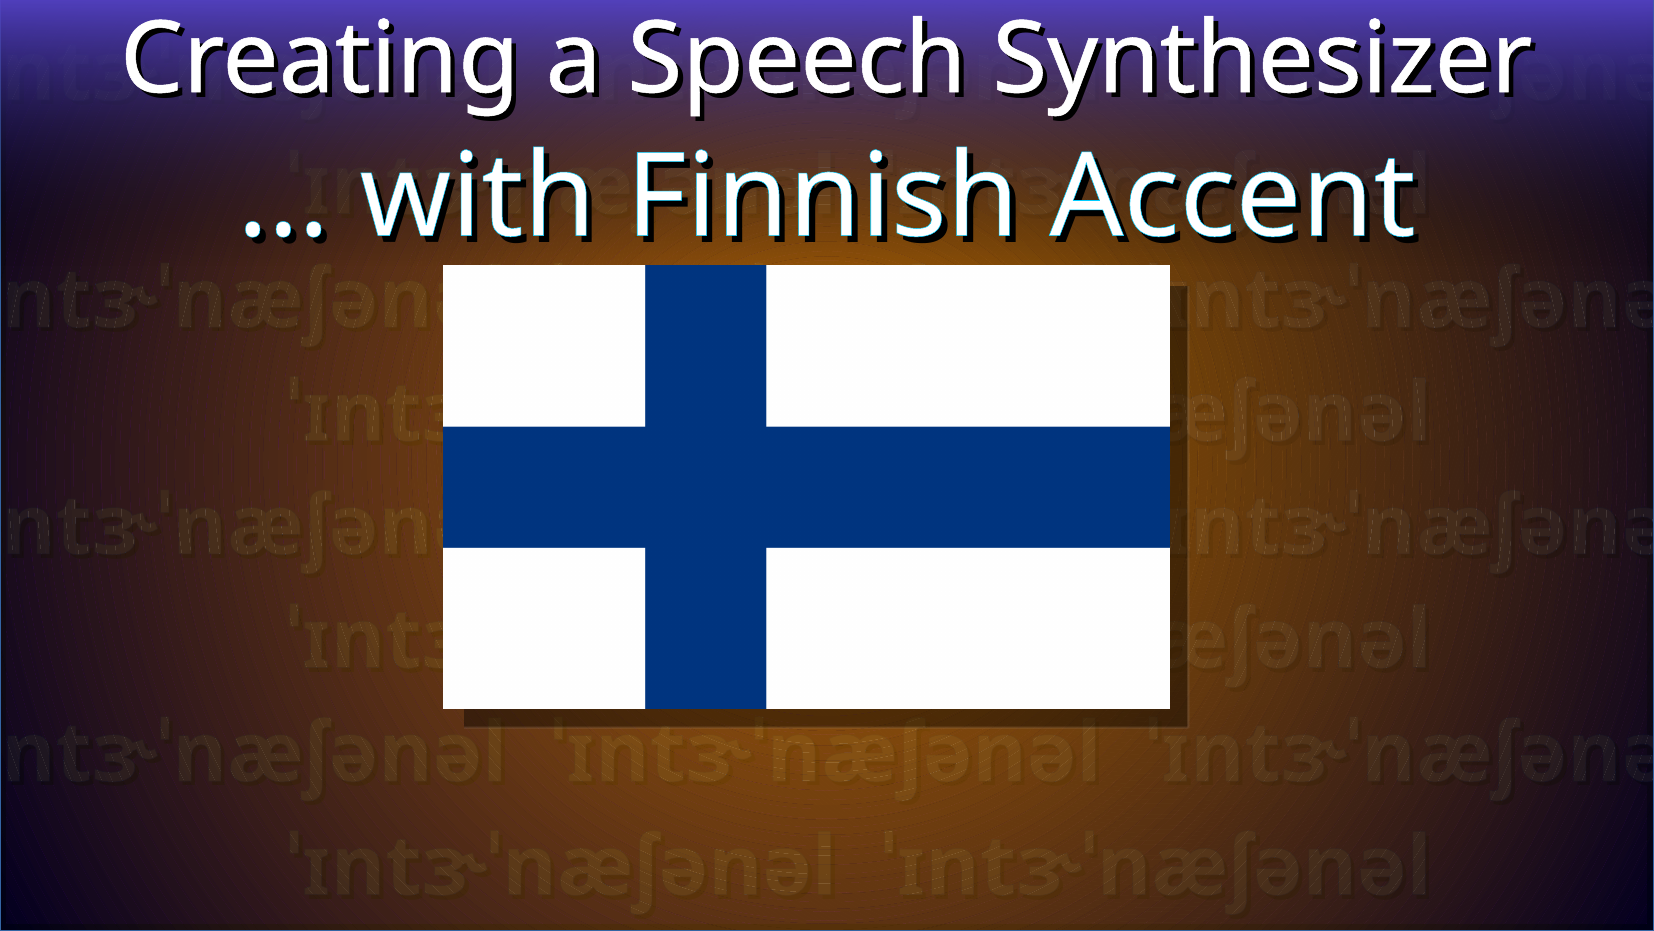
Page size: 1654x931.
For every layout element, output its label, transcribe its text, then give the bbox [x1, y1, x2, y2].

title Creating a Speech Synthesizer … with Finnish Accent [0, 0, 1654, 258]
picture [443, 265, 1170, 709]
text_box [0, 258, 1654, 931]
